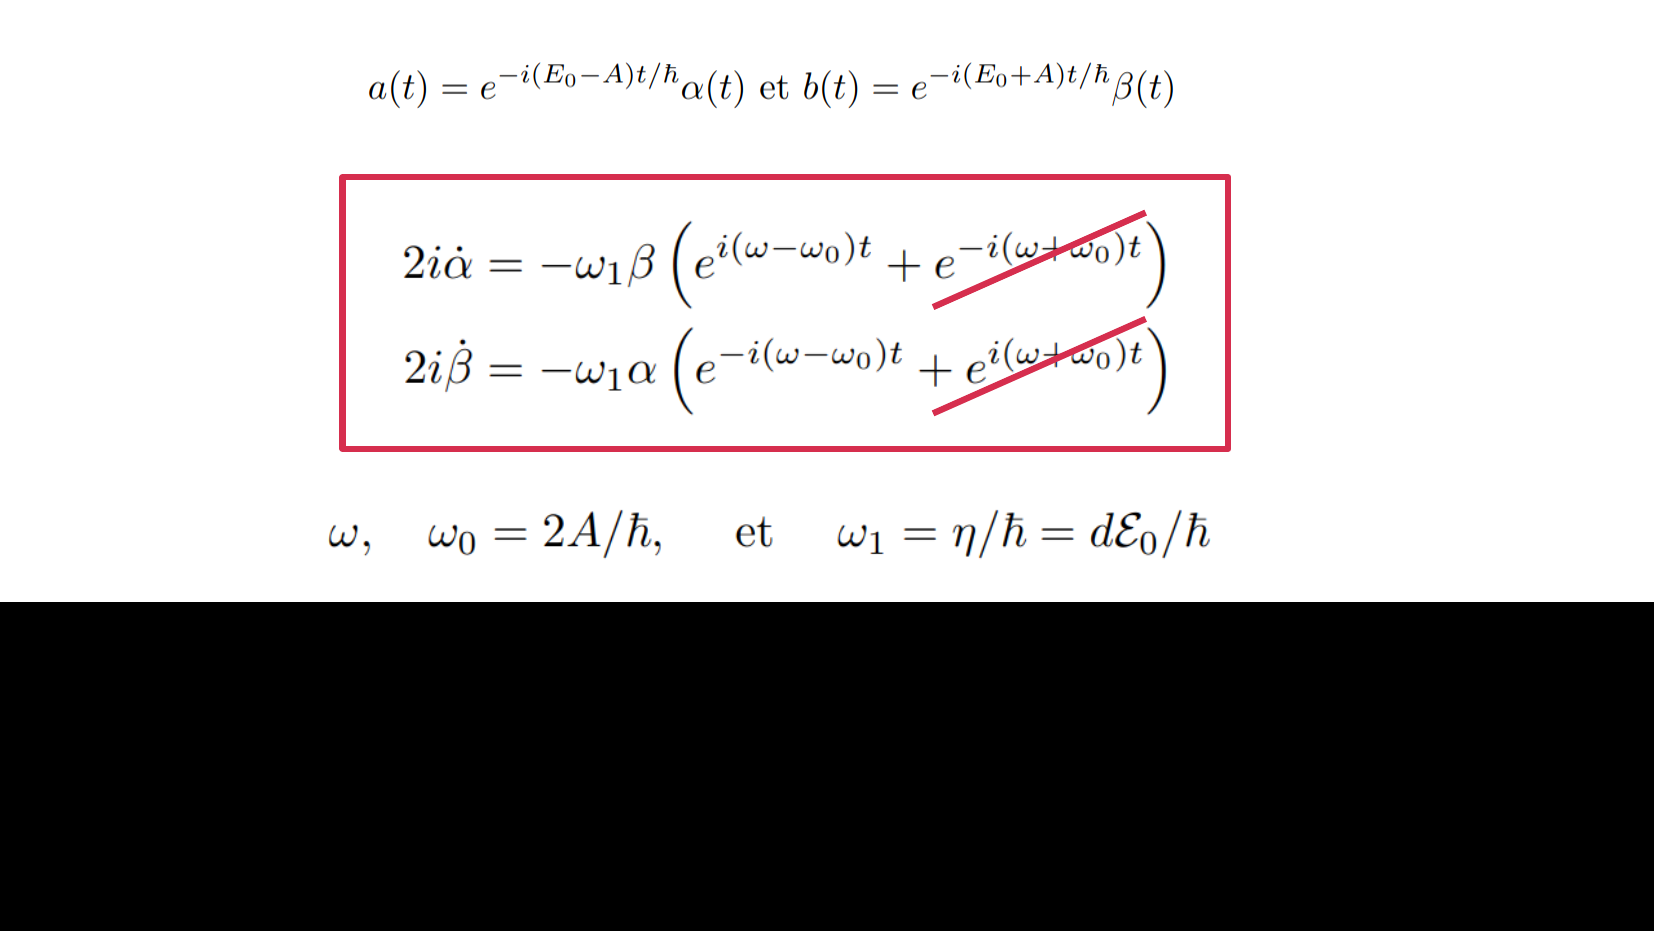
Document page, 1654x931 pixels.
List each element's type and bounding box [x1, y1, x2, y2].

picture [354, 47, 1193, 125]
picture [318, 505, 1225, 567]
picture [377, 212, 1193, 437]
text_box [0, 602, 1654, 931]
